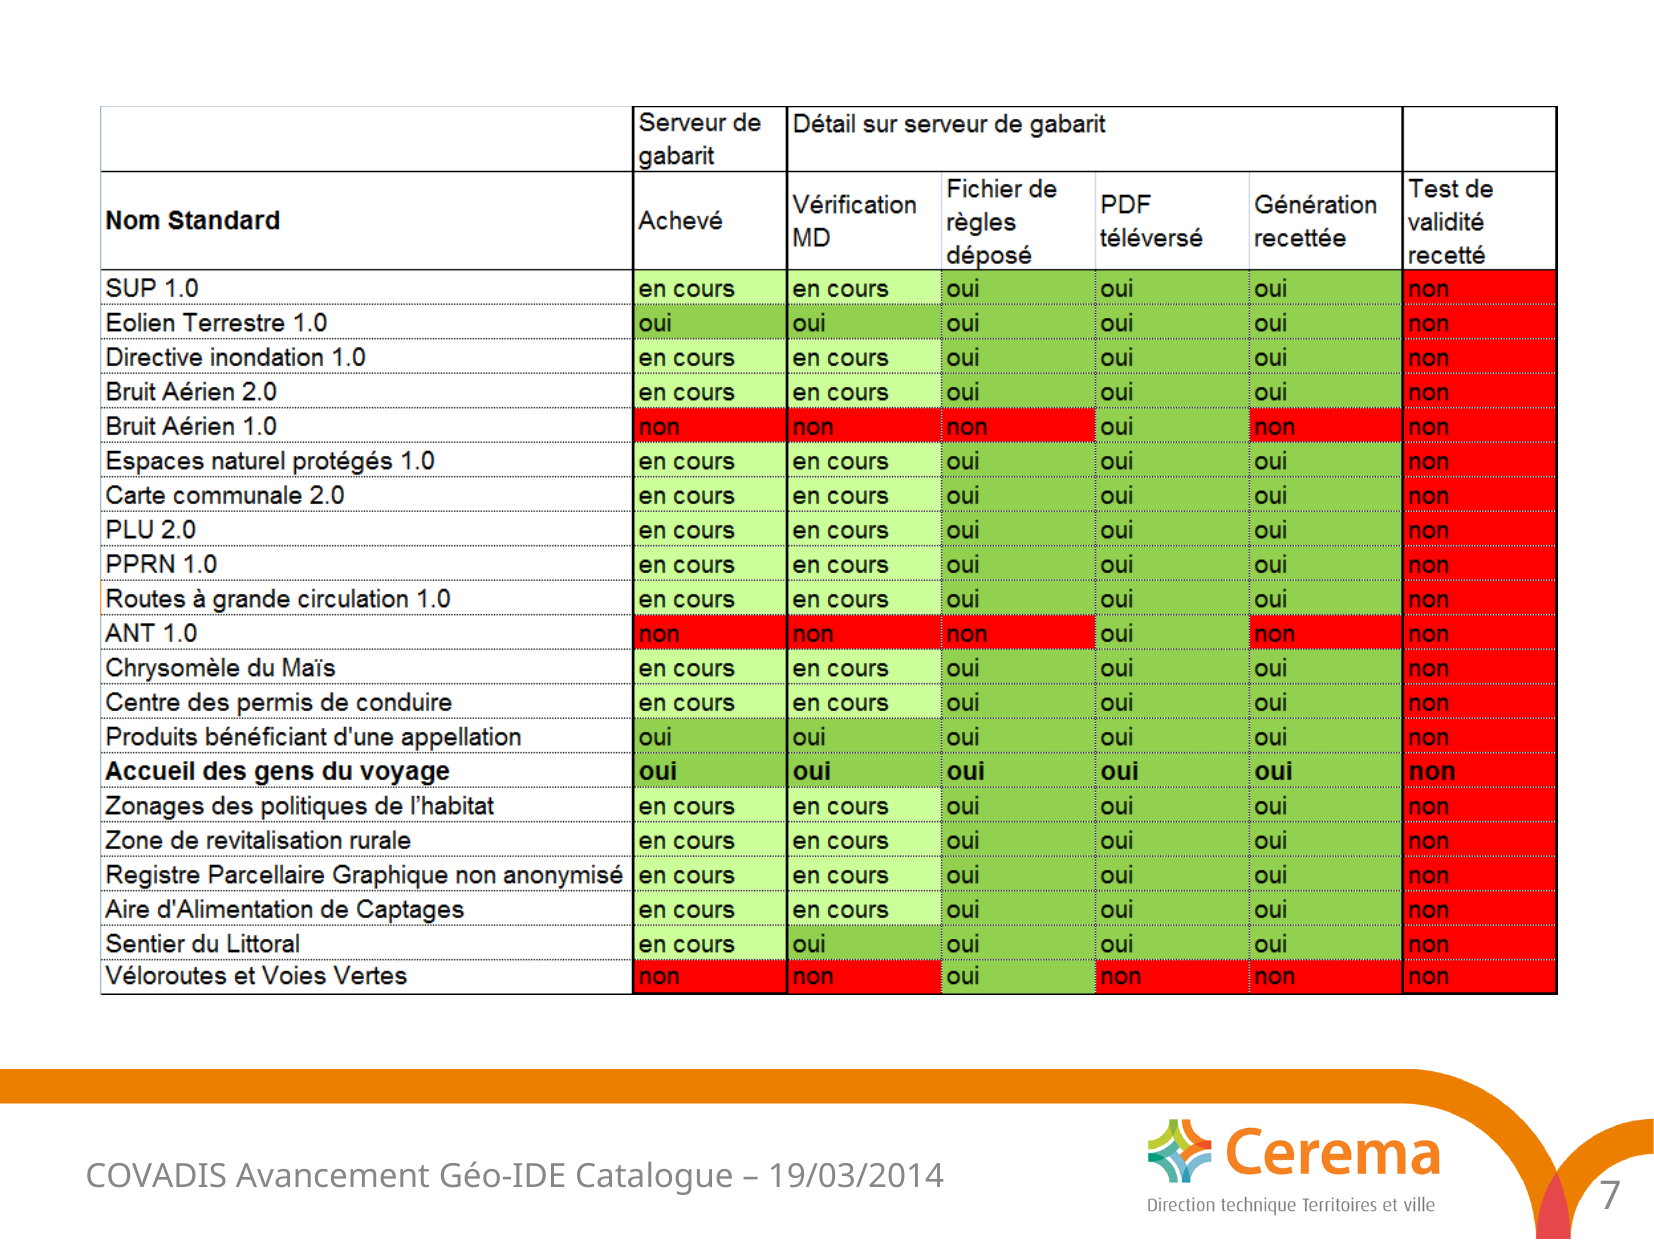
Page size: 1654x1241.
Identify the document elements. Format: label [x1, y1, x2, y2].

picture [100, 106, 1558, 995]
picture [0, 1069, 1654, 1239]
